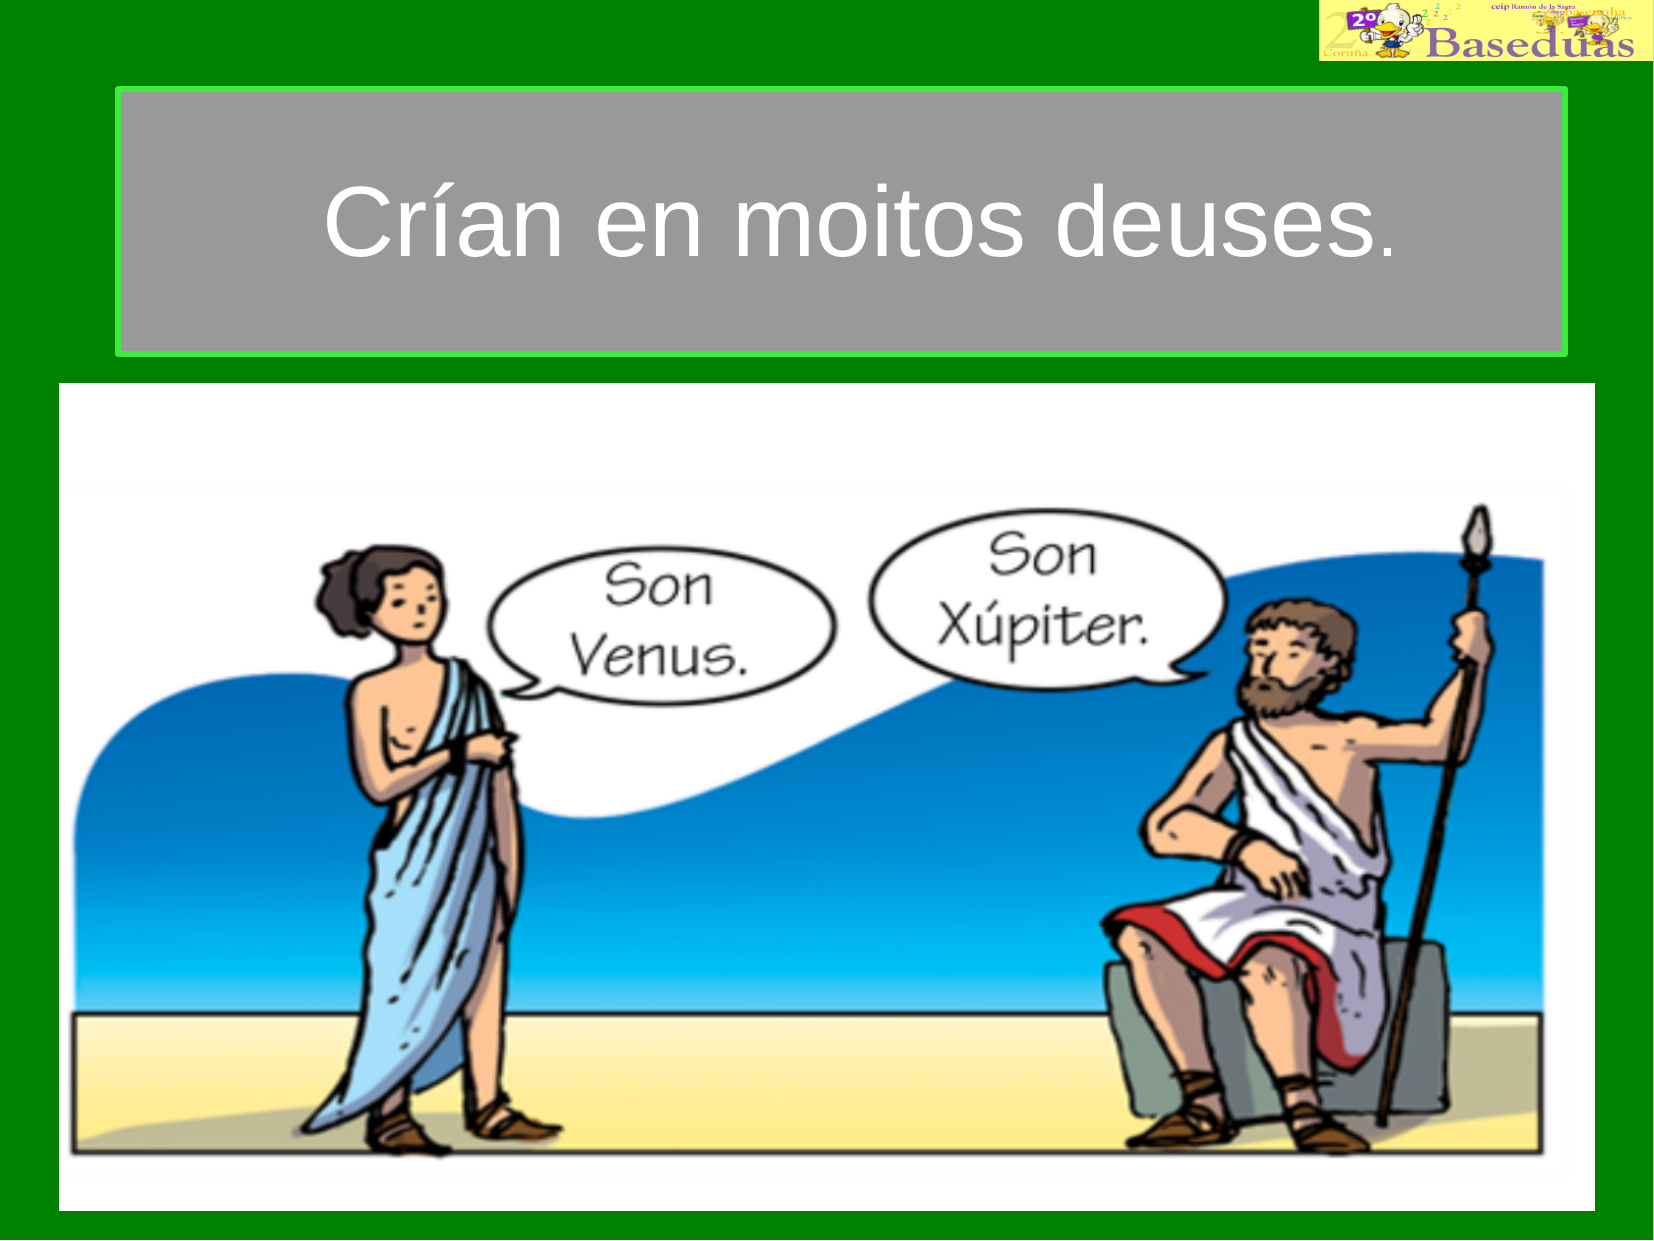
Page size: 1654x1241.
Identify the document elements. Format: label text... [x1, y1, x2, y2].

picture [1319, 0, 1654, 61]
picture [59, 383, 1595, 1211]
text_box Crían en moitos deuses. [118, 88, 1565, 355]
